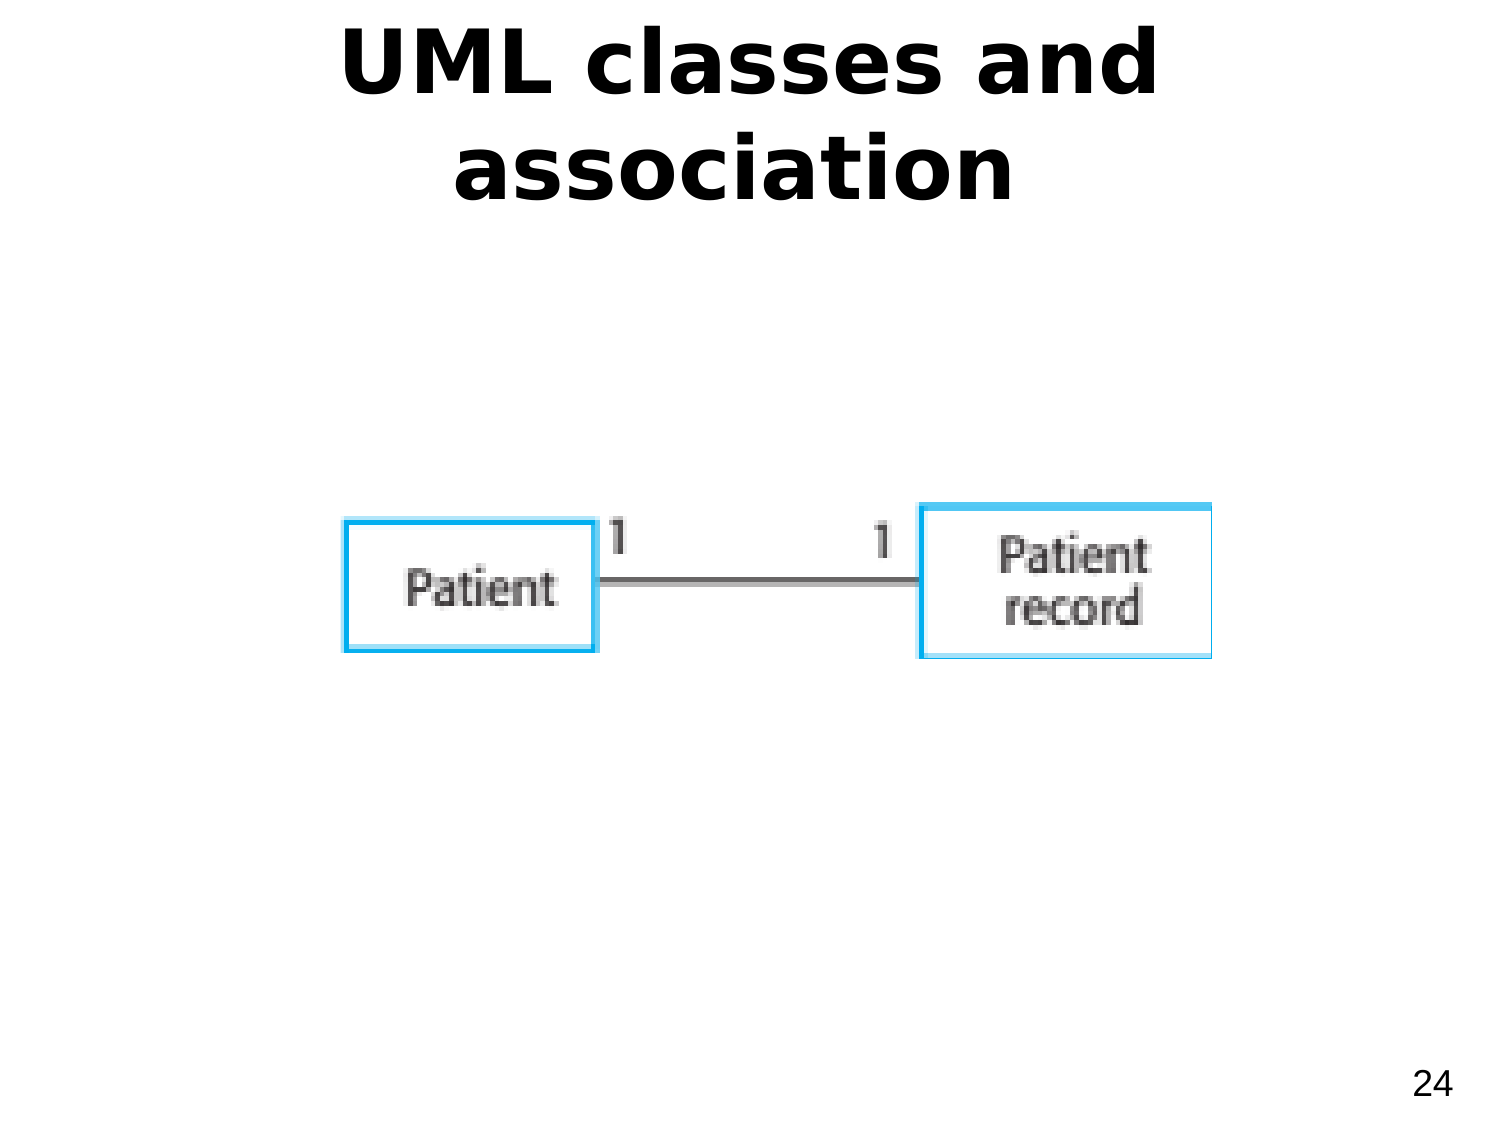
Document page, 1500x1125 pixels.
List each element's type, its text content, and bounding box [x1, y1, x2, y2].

title UML classes and association [75, 44, 1425, 177]
picture [340, 502, 1212, 659]
